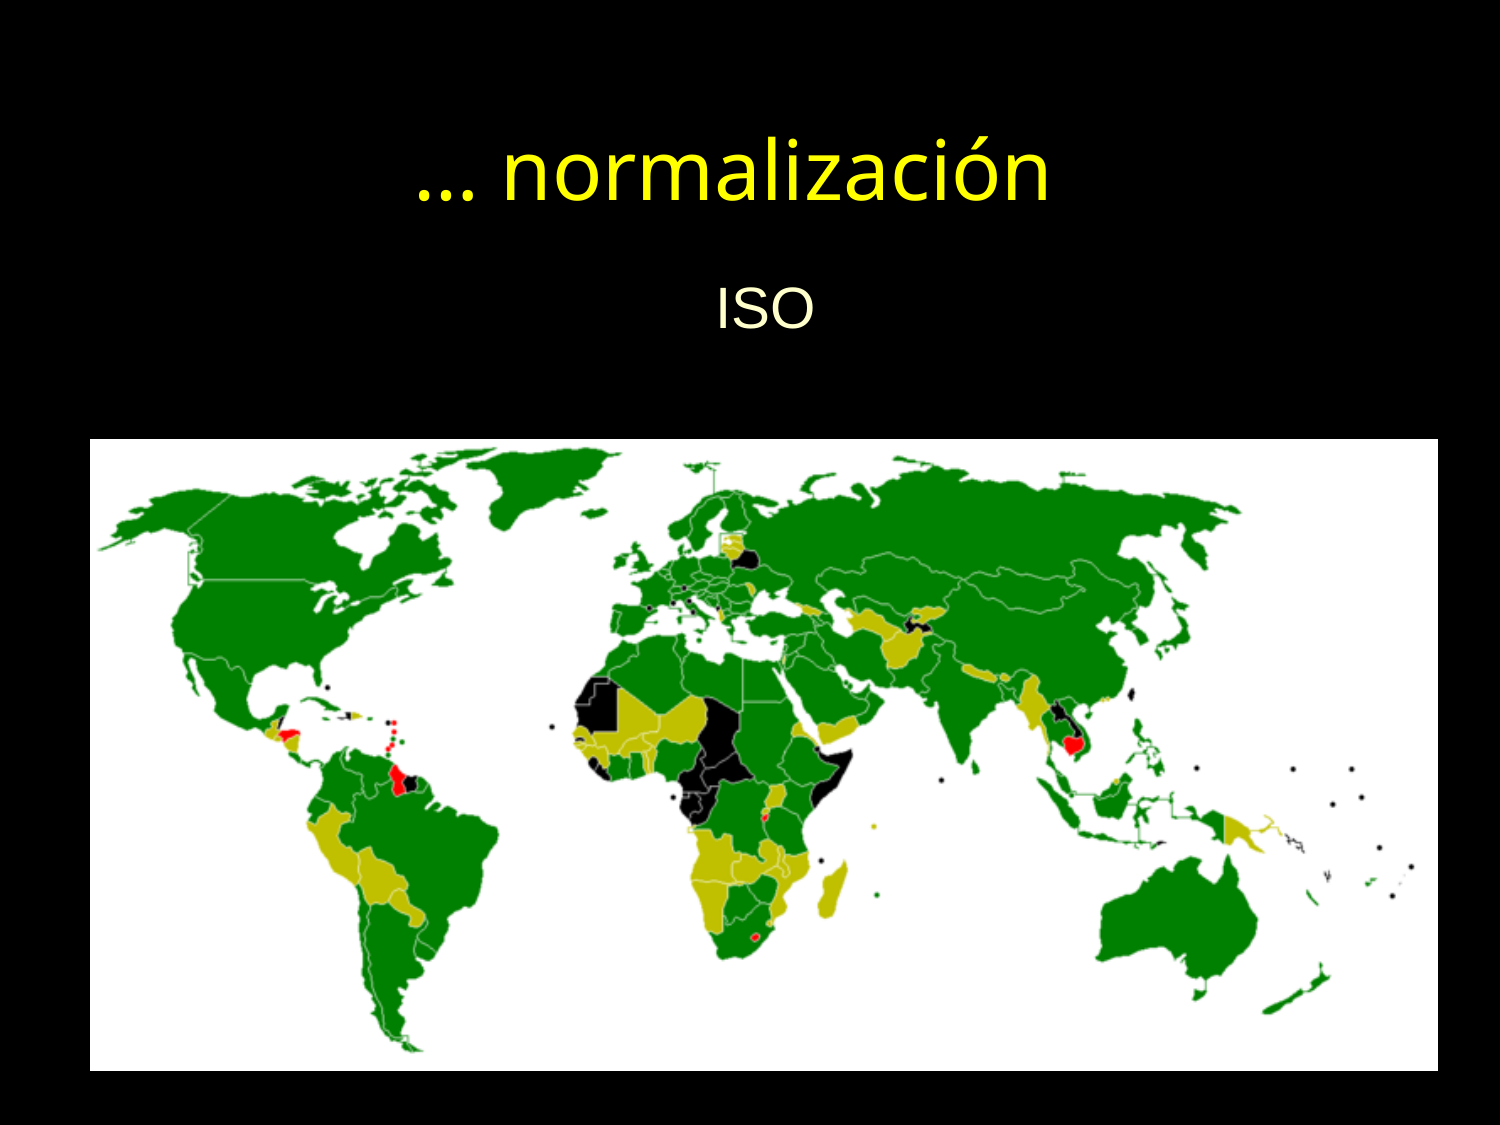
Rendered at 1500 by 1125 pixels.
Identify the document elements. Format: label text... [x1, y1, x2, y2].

title … normalización [106, 105, 1382, 225]
text_box ISO [178, 262, 1354, 348]
picture [90, 439, 1438, 1071]
